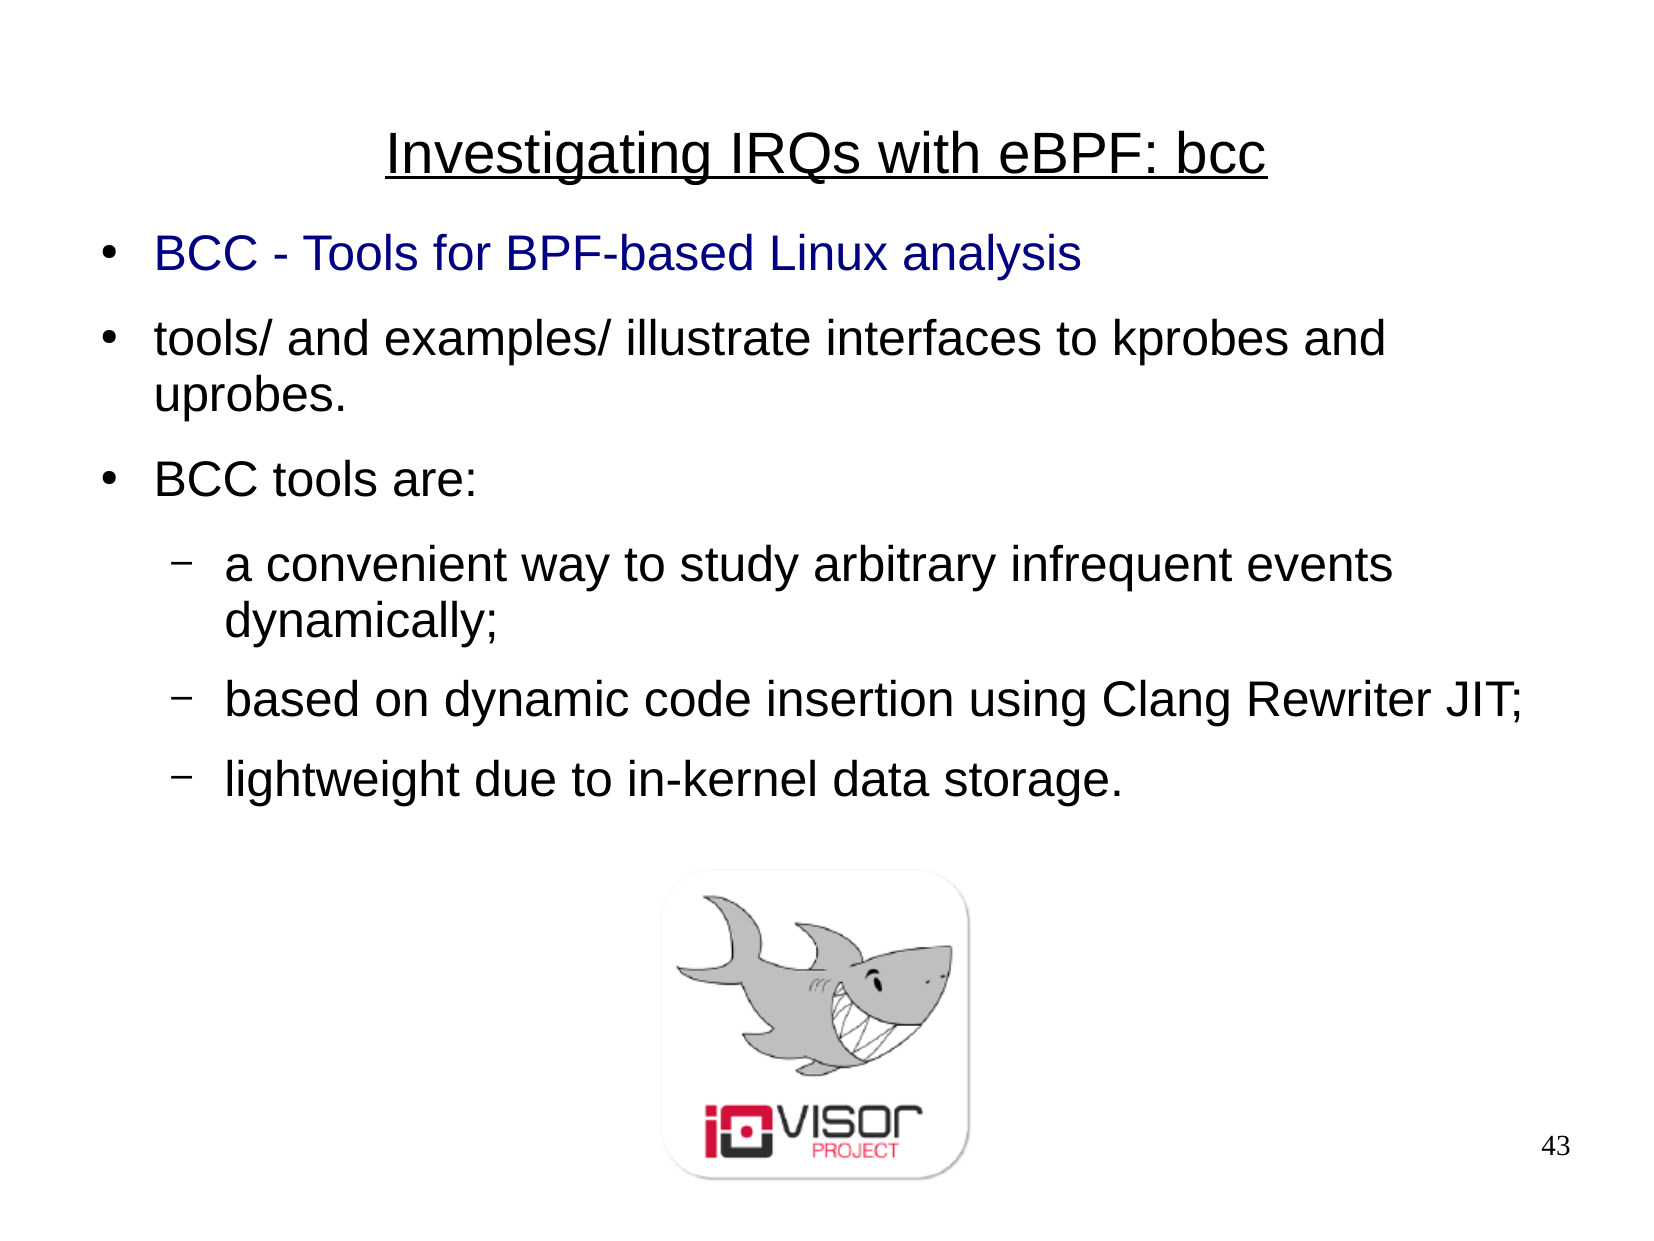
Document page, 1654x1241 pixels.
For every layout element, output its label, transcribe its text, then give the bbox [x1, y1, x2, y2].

list BCC - Tools for BPF-based Linux analysis tools/ and examples/ illustrate interfaces to kprobes and uprobes. BCC tools are: a convenient way to study arbitrary infrequent events dynamically; based on dynamic code insertion using Clang Rewriter JIT; lightweight due to in-kernel data storage. [82, 225, 1571, 886]
title Investigating IRQs with eBPF: bcc [82, 49, 1571, 225]
picture [660, 869, 973, 1183]
